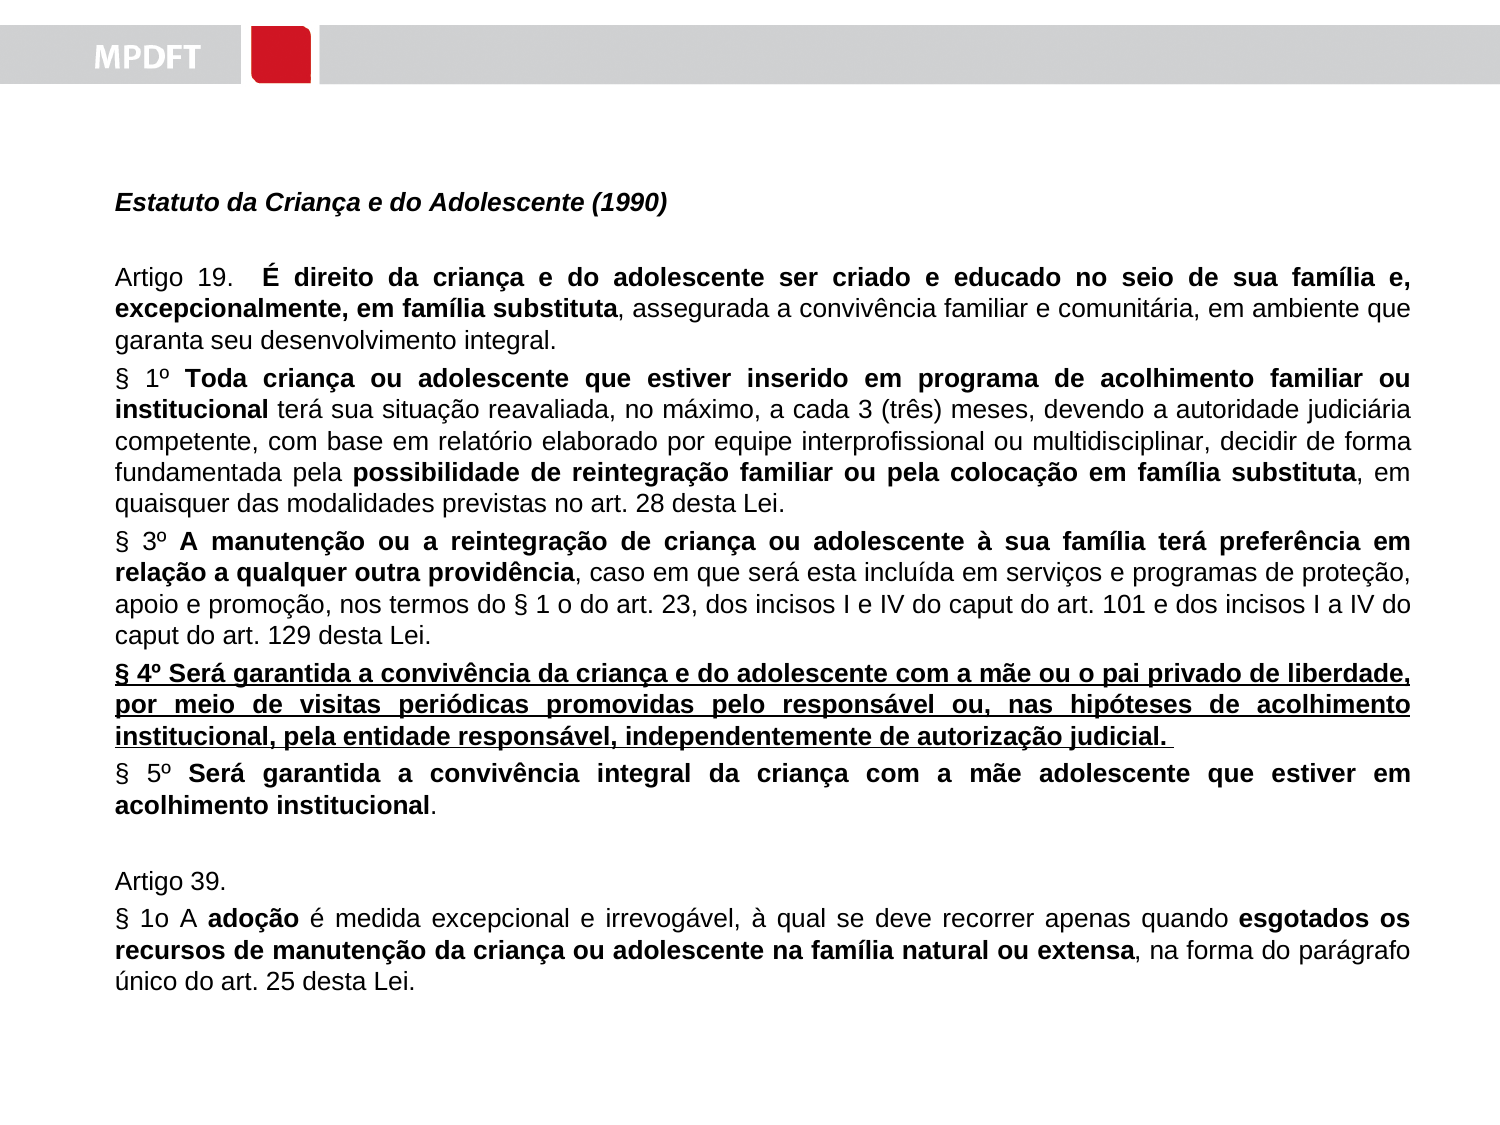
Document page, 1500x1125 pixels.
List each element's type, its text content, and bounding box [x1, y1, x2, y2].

picture [0, 0, 1500, 1125]
text_box Estatuto da Criança e do Adolescente (1990) Artigo 19. É direito da criança e do adolescente ser criado e educado no seio de sua família e, excepcionalmente, em família substituta, assegurada a convivência familiar e comunitária, em ambiente que garanta seu desenvolvimento integral. § 1º Toda criança ou adolescente que estiver inserido em programa de acolhimento familiar ou institucional terá sua situação reavaliada, no máximo, a cada 3 (três) meses, devendo a autoridade judiciária competente, com base em relatório elaborado por equipe interprofissional ou multidisciplinar, decidir de forma fundamentada pela possibilidade de reintegração familiar ou pela colocação em família substituta, em quaisquer das modalidades previstas no art. 28 desta Lei. § 3º A manutenção ou a reintegração de criança ou adolescente à sua família terá preferência em relação a qualquer outra providência, caso em que será esta incluída em serviços e programas de proteção, apoio e promoção, nos termos do § 1 o do art. 23, dos incisos I e IV do caput do art. 101 e dos incisos I a IV do caput do art. 129 desta Lei. § 4º Será garantida a convivência da criança e do adolescente com a mãe ou o pai privado de liberdade, por meio de visitas periódicas promovidas pelo responsável ou, nas hipóteses de acolhimento institucional, pela entidade responsável, independentemente de autorização judicial. § 5º Será garantida a convivência integral da criança com a mãe adolescente que estiver em acolhimento institucional. Artigo 39. § 1o A adoção é medida excepcional e irrevogável, à qual se deve recorrer apenas quando esgotados os recursos de manutenção da criança ou adolescente na família natural ou extensa, na forma do parágrafo único do art. 25 desta Lei. [75, 177, 1426, 1005]
